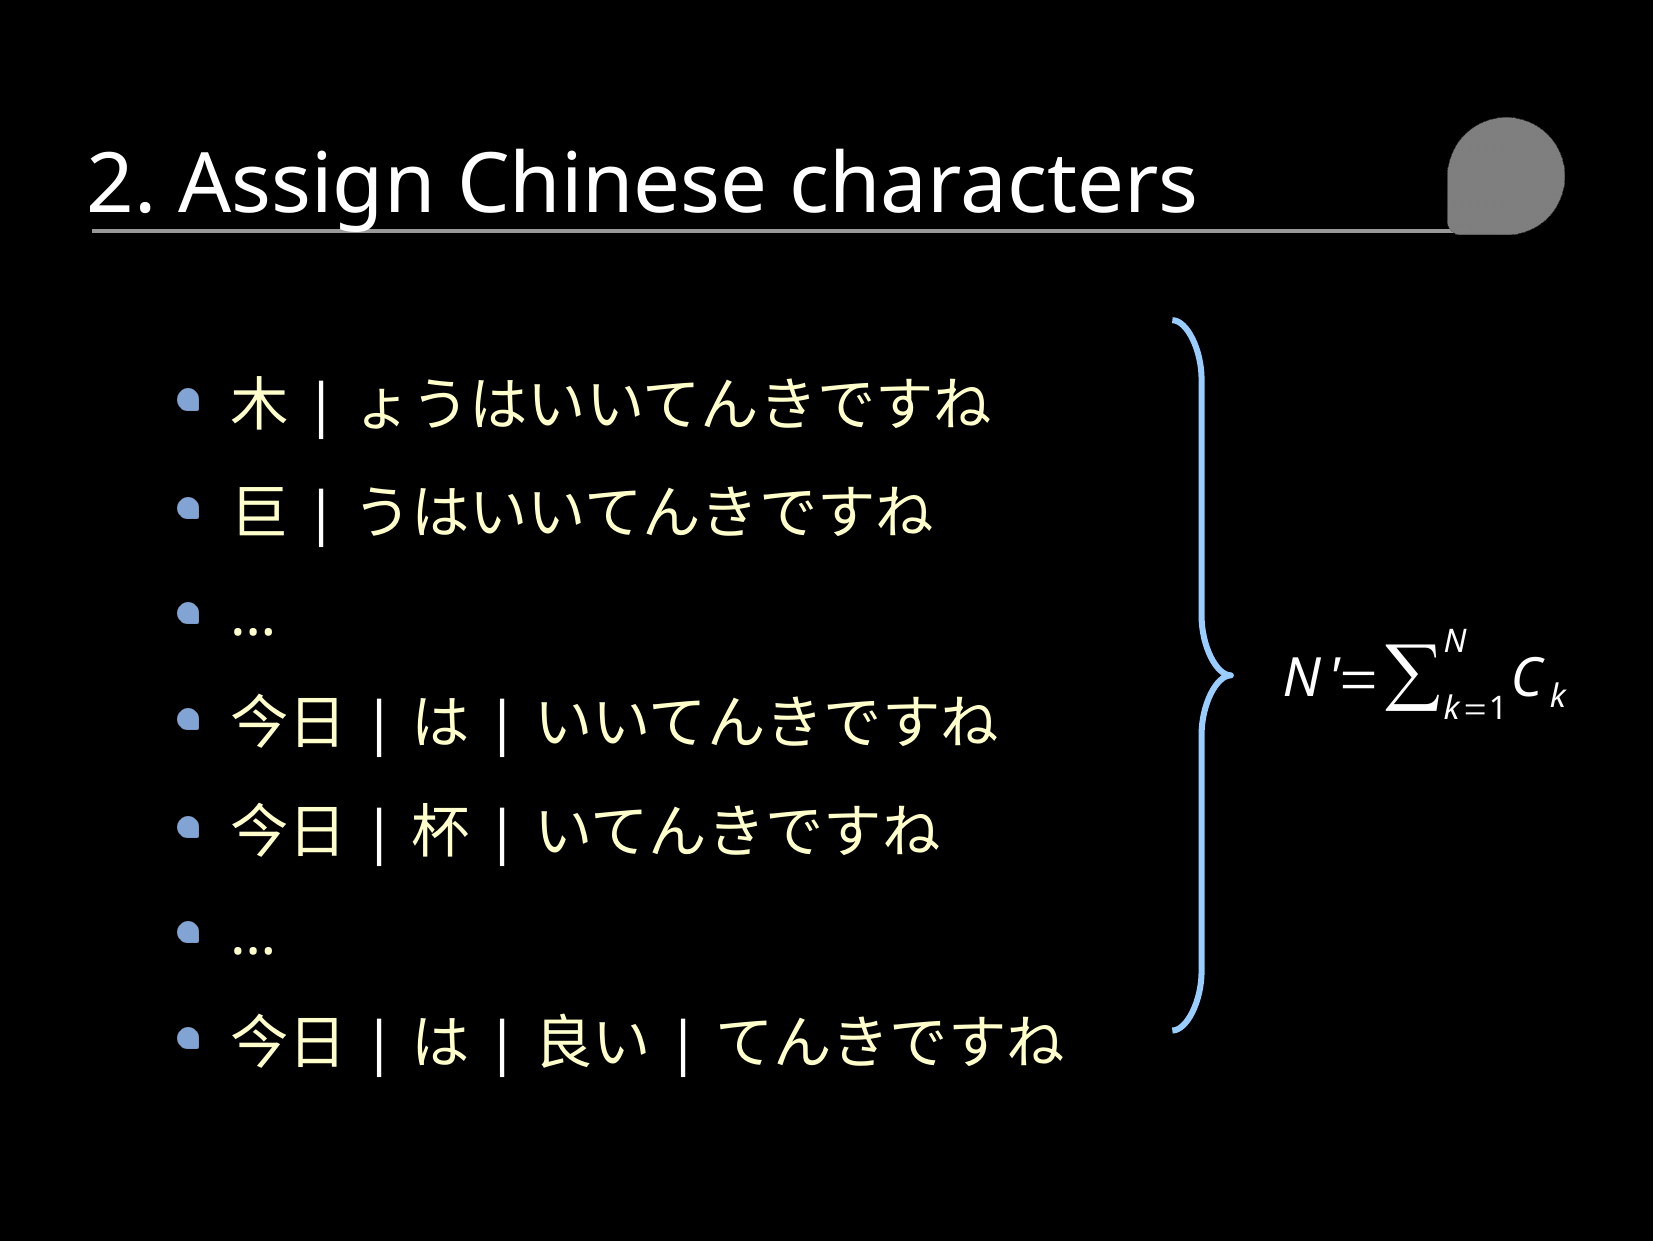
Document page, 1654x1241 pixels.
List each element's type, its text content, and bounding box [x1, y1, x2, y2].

title 2. Assign Chinese characters [86, 112, 1575, 249]
picture [177, 1027, 199, 1049]
chart [1276, 627, 1575, 727]
list 木|ょうはいいてんきですね 巨|うはいいてんきですね … 今日|は|いいてんきですね 今日|杯|いてんきですね … 今日|は|良い|てんきですね [88, 237, 1577, 1005]
